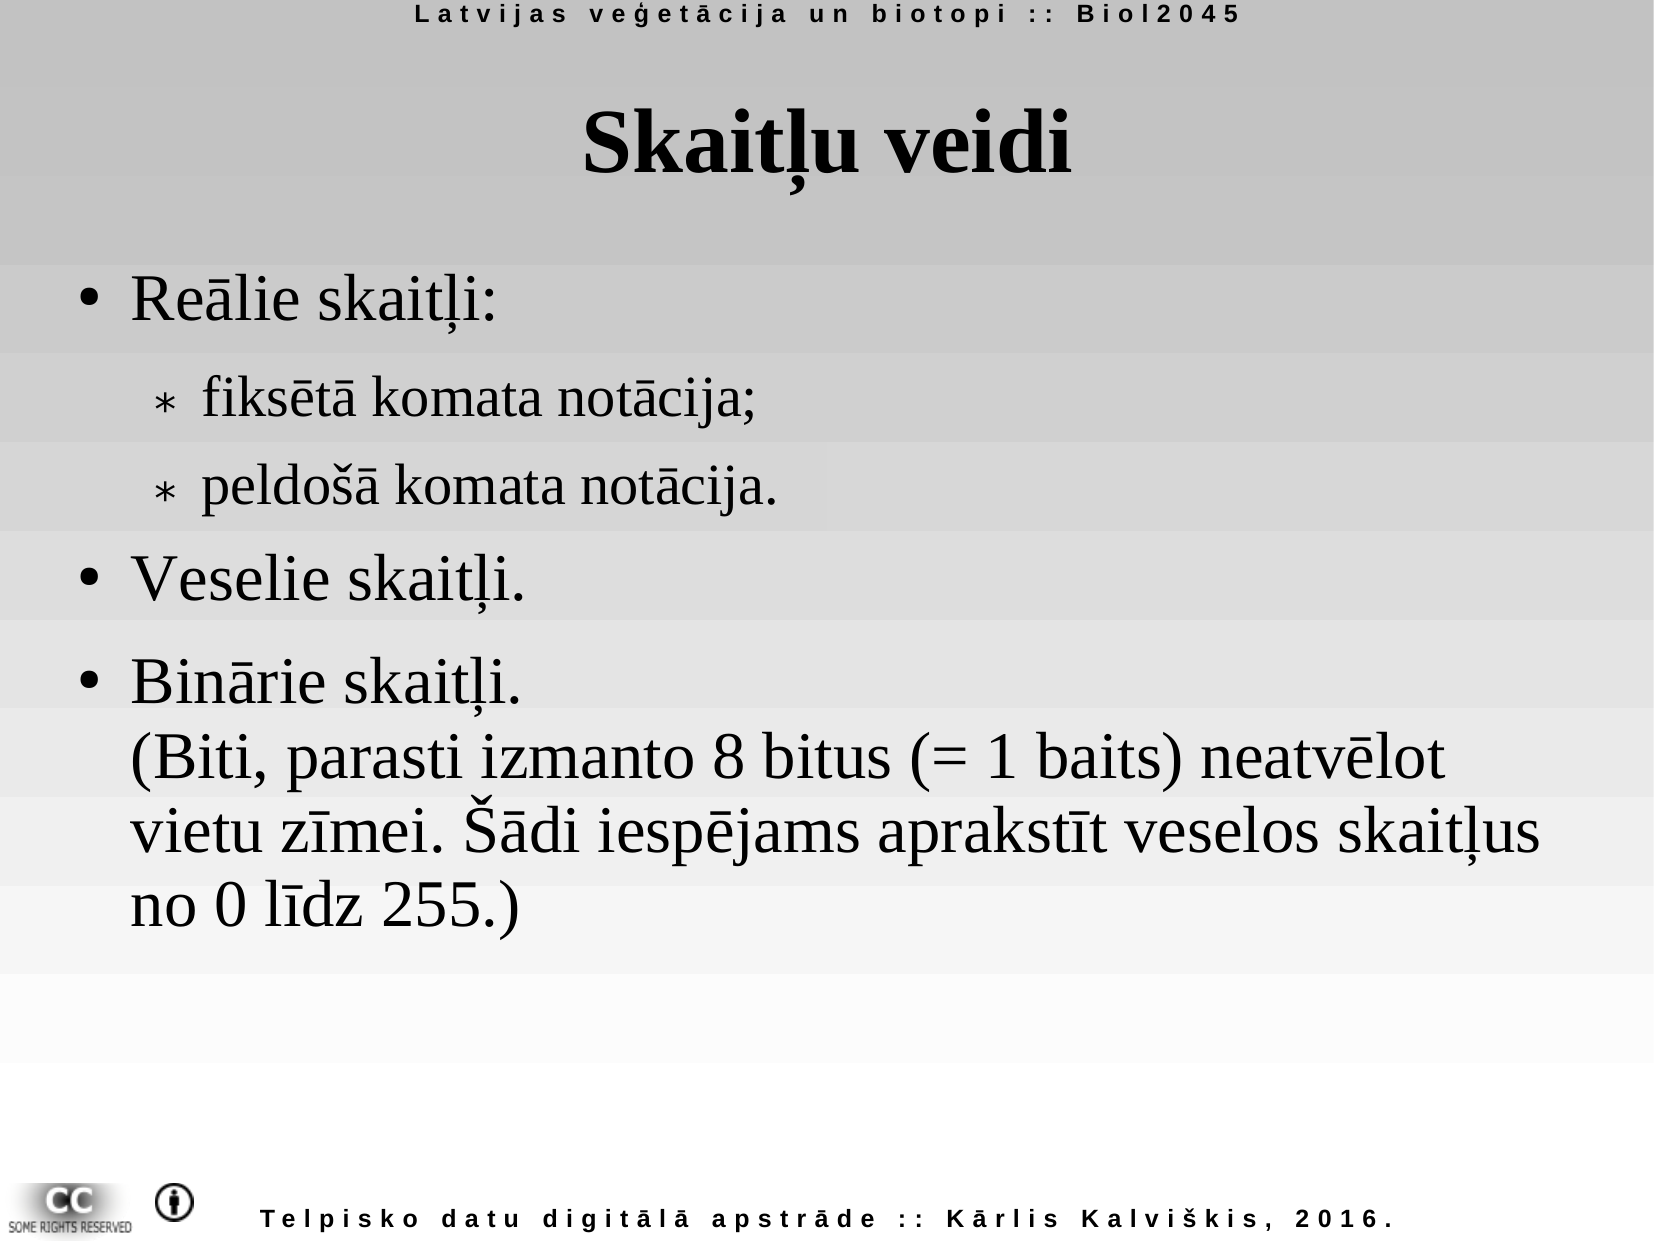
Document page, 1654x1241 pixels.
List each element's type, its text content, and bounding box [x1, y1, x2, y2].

picture [0, 0, 1654, 1241]
list Reālie skaitļi: fiksētā komata notācija; peldošā komata notācija. Veselie skaitļi. Binārie skaitļi. (Biti, parasti izmanto 8 bitus (= 1 baits) neatvēlot vietu zīmei. Šādi iespējams aprakstīt veselos skaitļus no 0 līdz 255.) [59, 261, 1596, 1175]
title Skaitļu veidi [59, 37, 1596, 246]
